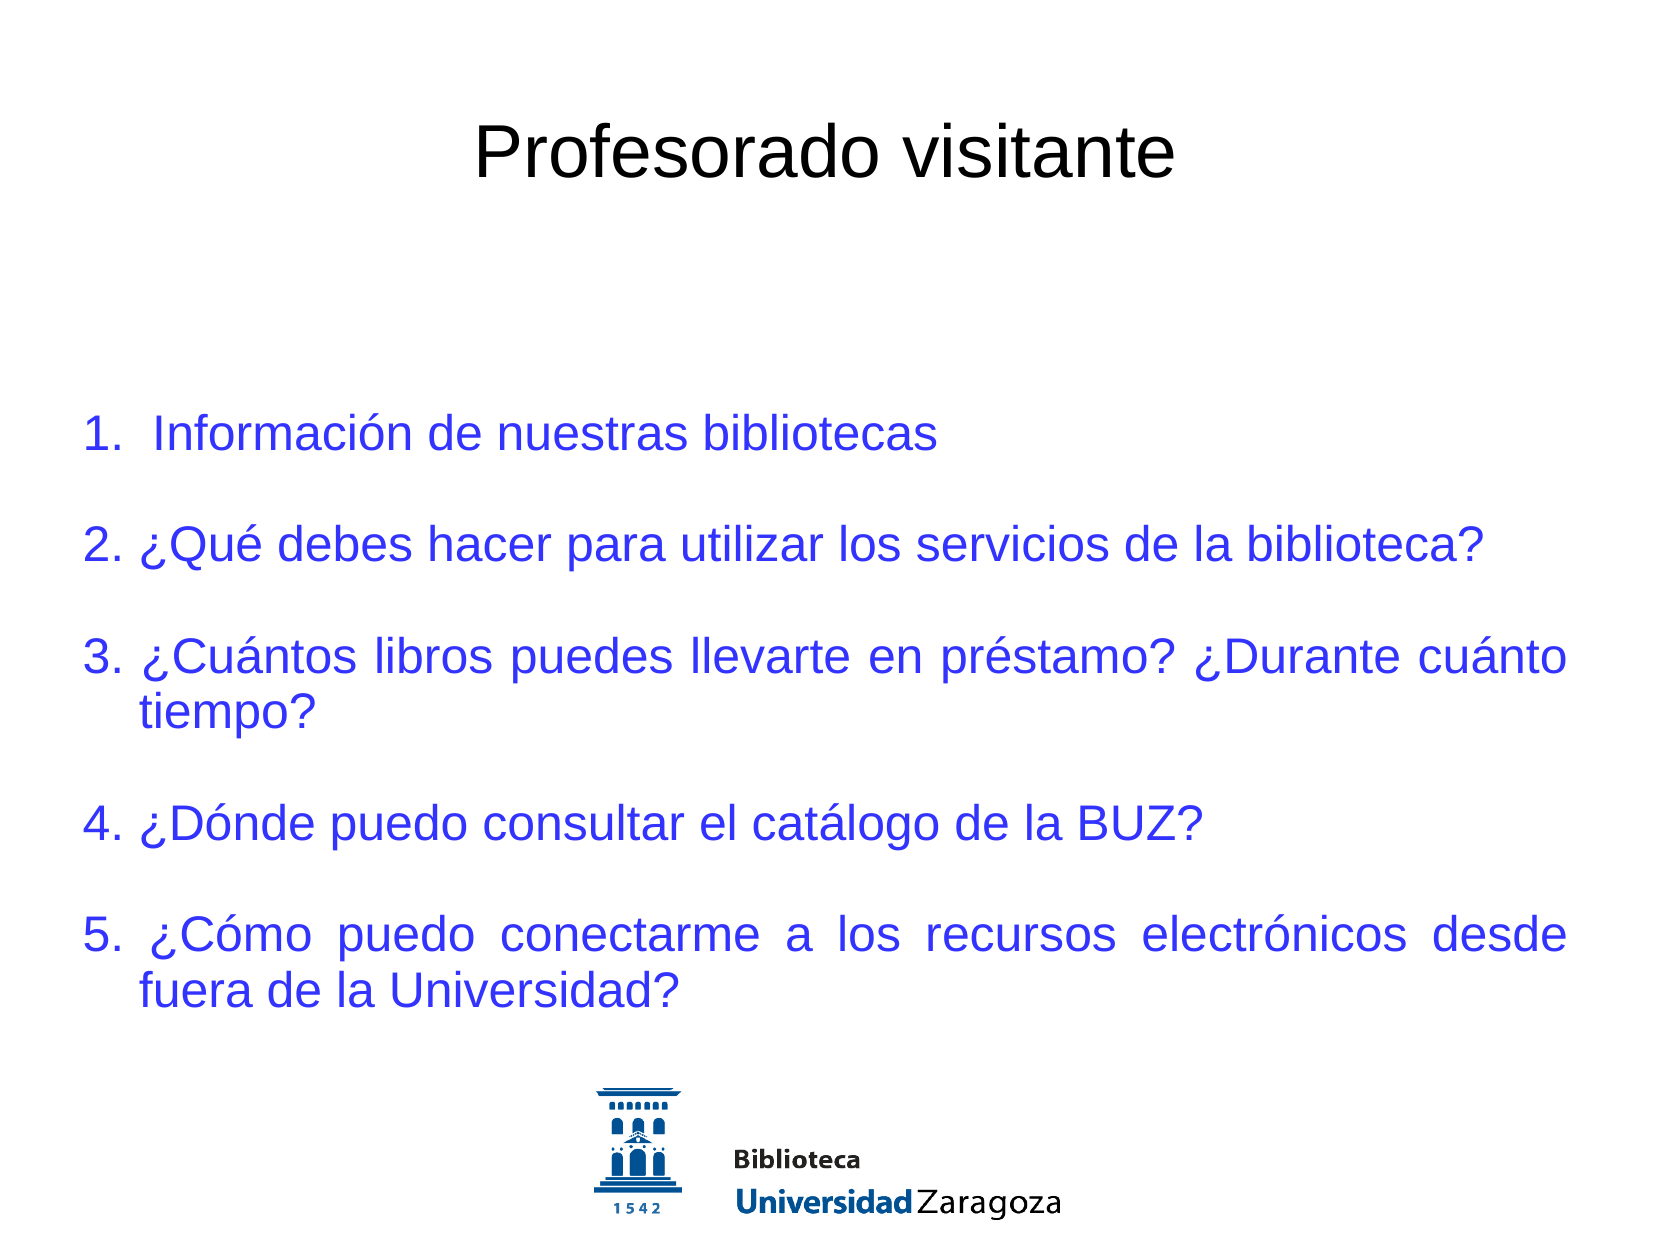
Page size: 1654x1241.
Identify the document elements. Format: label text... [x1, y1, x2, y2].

picture [594, 1158, 1060, 1220]
title Profesorado visitante [82, 49, 1569, 255]
subtitle 1. Información de nuestras bibliotecas 2. ¿Qué debes hacer para utilizar los servicios de la biblioteca? 3. ¿Cuántos libros puedes llevarte en préstamo? ¿Durante cuánto tiempo? 4. ¿Dónde puedo consultar el catálogo de la BUZ? 5. ¿Cómo puedo conectarme a los recursos electrónicos desde fuera de la Universidad? [82, 341, 1569, 1158]
